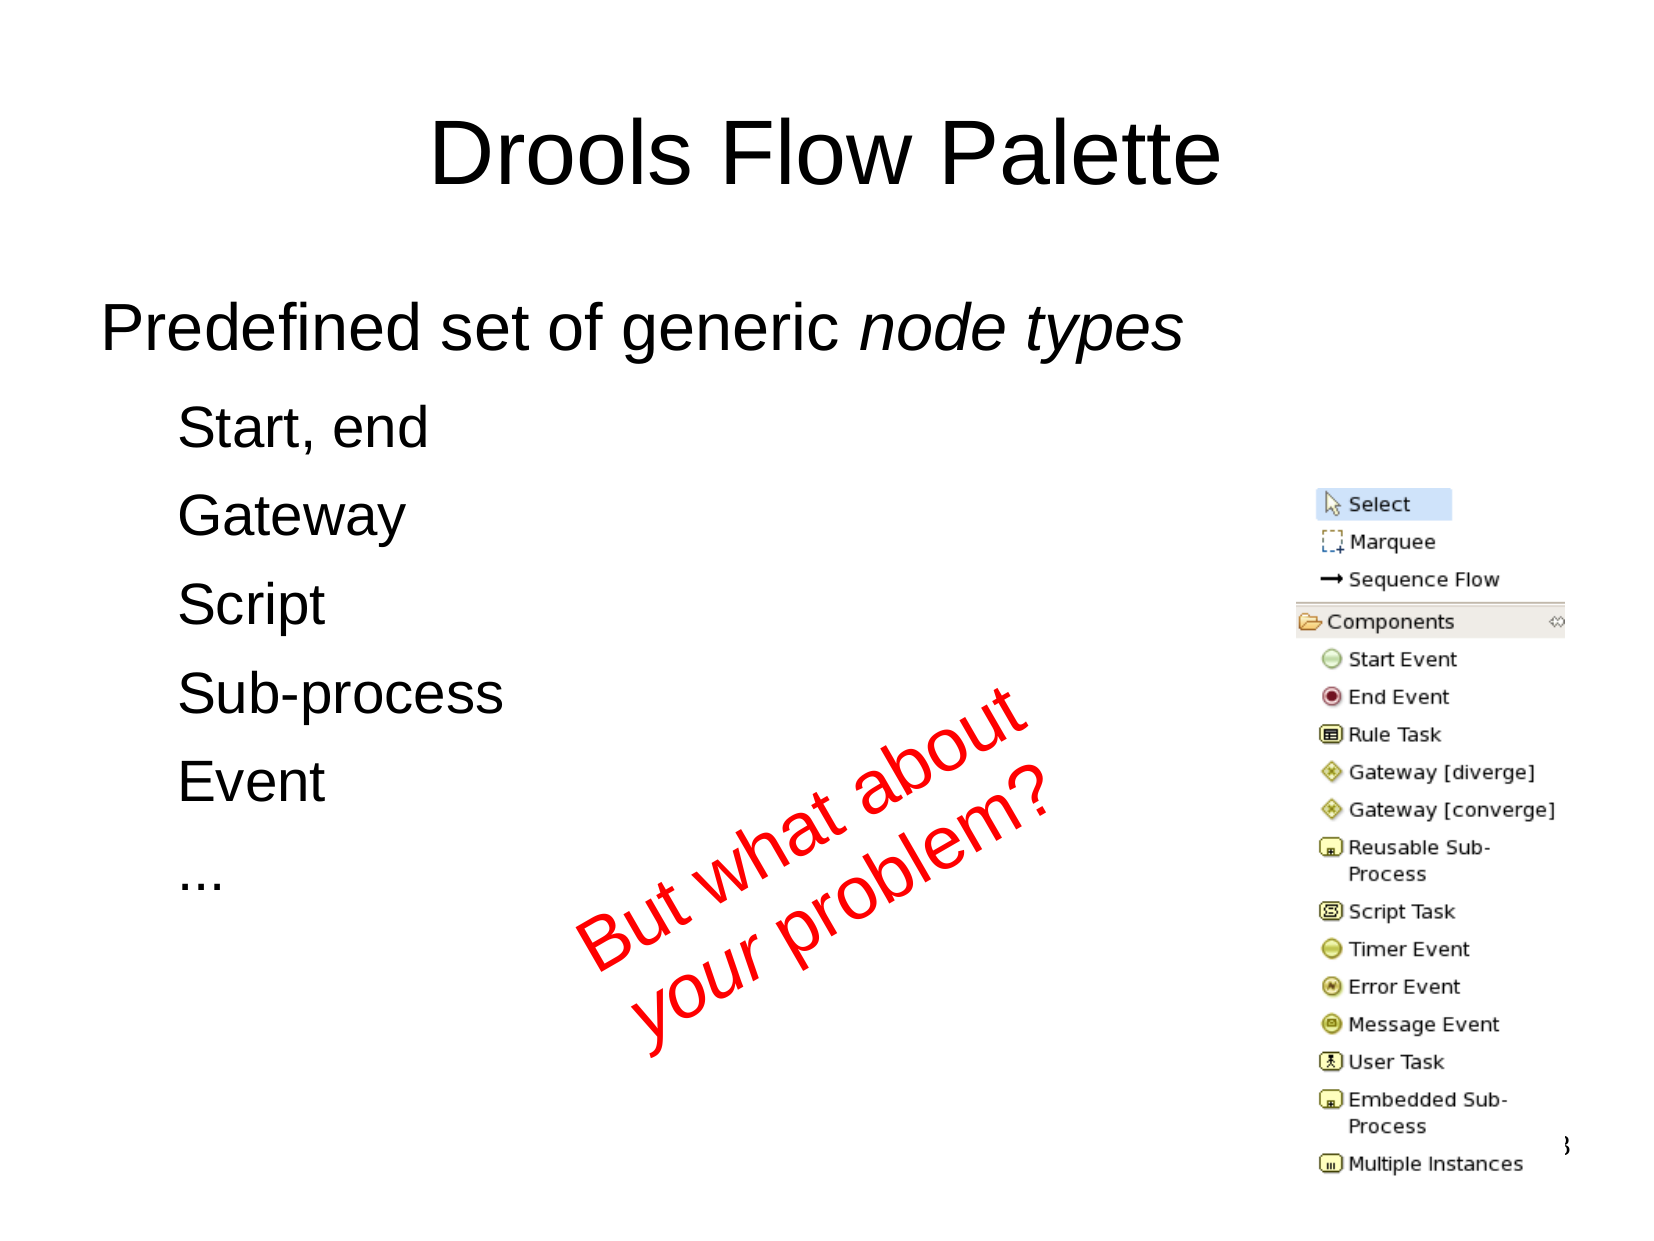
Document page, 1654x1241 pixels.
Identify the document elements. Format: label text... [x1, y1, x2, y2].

list Predefined set of generic node types Start, end Gateway Script Sub-process Event ... [82, 290, 1571, 1094]
picture [1296, 1094, 1565, 1182]
text_box But what about your problem? [519, 637, 1123, 1092]
title Drools Flow Palette [82, 49, 1571, 257]
